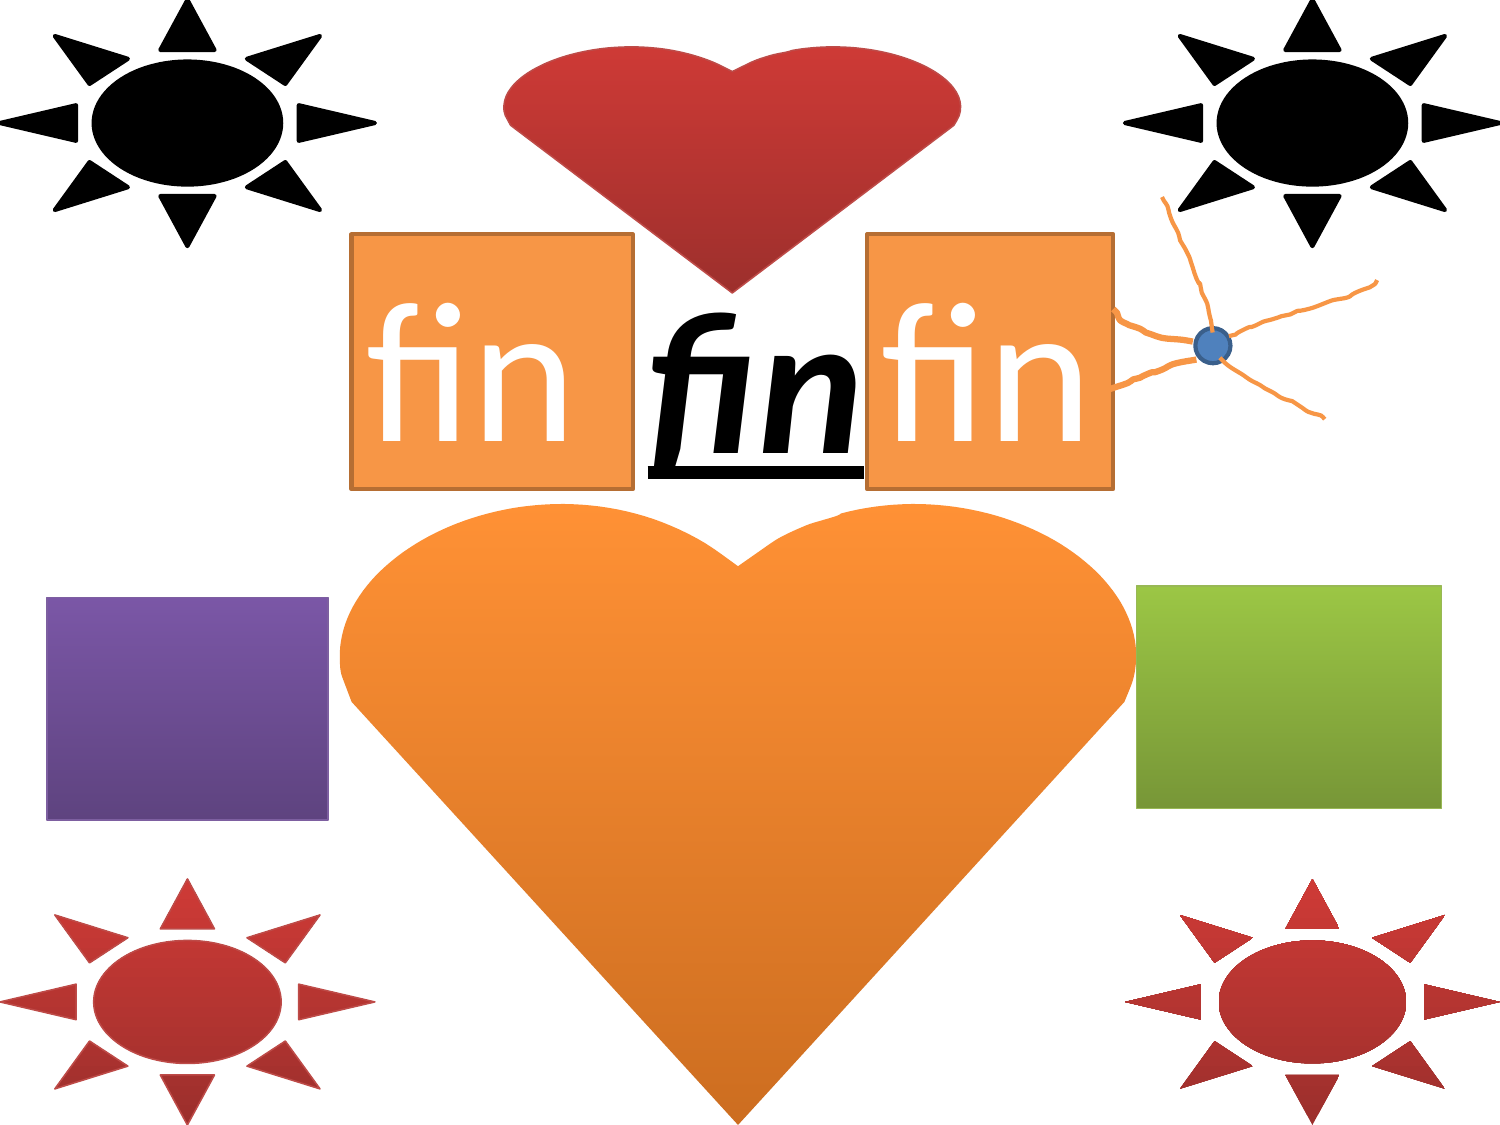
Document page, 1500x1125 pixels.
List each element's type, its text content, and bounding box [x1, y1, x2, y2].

text_box [1423, 984, 1500, 1020]
text_box [54, 162, 128, 211]
text_box [0, 105, 77, 141]
text_box [1285, 196, 1340, 247]
text_box [54, 1041, 128, 1089]
text_box [1285, 878, 1340, 929]
text_box [160, 0, 215, 50]
text_box [246, 1041, 321, 1089]
text_box [1195, 328, 1231, 364]
text_box [1124, 105, 1202, 141]
text_box [54, 914, 128, 963]
text_box [1179, 914, 1253, 963]
text_box [160, 196, 215, 247]
text_box [1179, 1041, 1253, 1089]
text_box [160, 1074, 215, 1125]
text_box fin [351, 234, 633, 490]
text_box [1371, 914, 1446, 963]
text_box [1218, 940, 1407, 1064]
text_box [1218, 61, 1407, 185]
text_box [54, 36, 128, 84]
text_box [1423, 105, 1500, 141]
text_box fin [0, 246, 1500, 501]
text_box [298, 984, 375, 1020]
text_box [1285, 1074, 1340, 1125]
text_box [503, 46, 961, 293]
text_box [339, 503, 1442, 1125]
text_box [1124, 984, 1202, 1020]
text_box [246, 914, 321, 963]
text_box fin [867, 234, 1114, 490]
text_box [0, 984, 77, 1020]
text_box [93, 61, 282, 185]
text_box [298, 105, 375, 141]
text_box [160, 878, 215, 929]
text_box [1371, 1041, 1446, 1089]
text_box [1179, 36, 1253, 84]
text_box [46, 597, 329, 821]
text_box [1371, 36, 1446, 84]
text_box [1179, 162, 1253, 211]
text_box [1371, 162, 1446, 211]
text_box [246, 36, 321, 84]
text_box [93, 940, 282, 1064]
text_box [246, 162, 321, 211]
text_box [1285, 0, 1340, 50]
